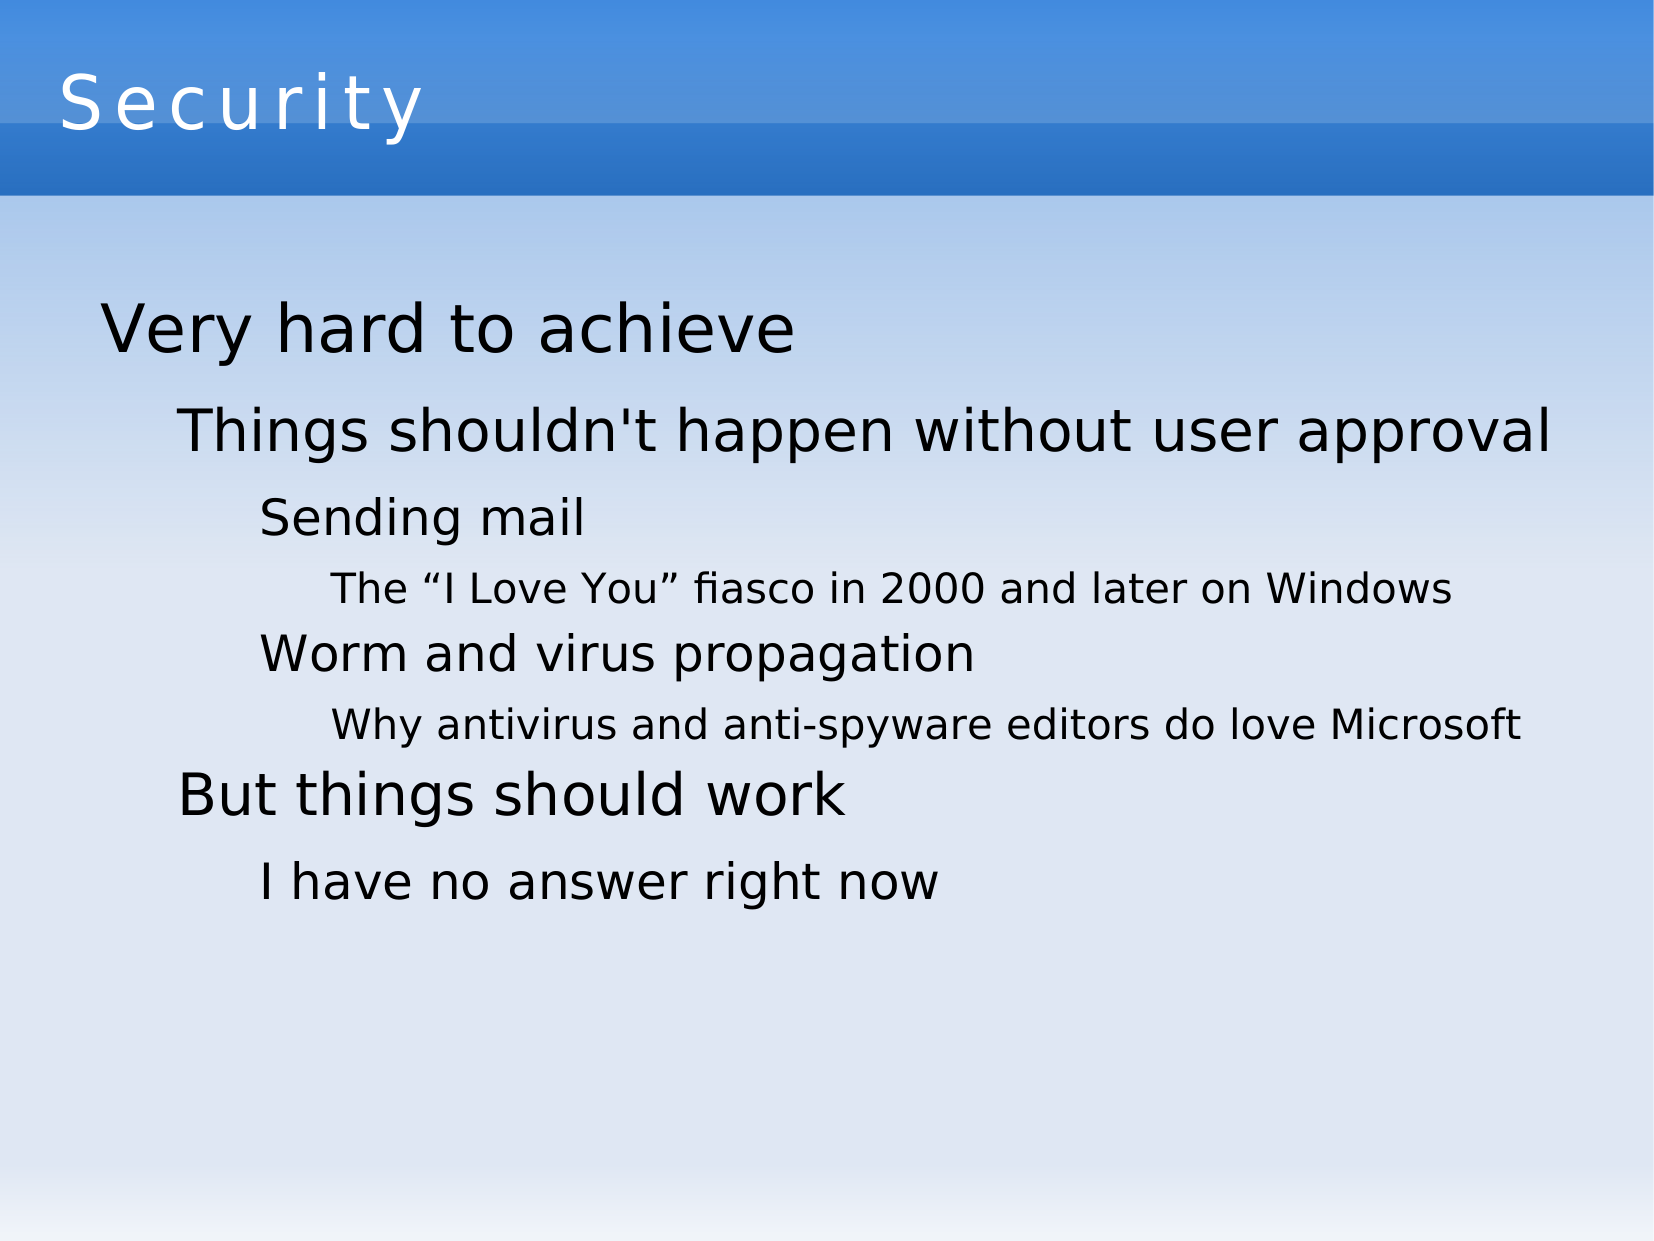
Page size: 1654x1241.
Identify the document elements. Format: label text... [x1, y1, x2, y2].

picture [0, 0, 1654, 1241]
list Very hard to achieve Things shouldn't happen without user approval Sending mail The “I Love You” fiasco in 2000 and later on Windows Worm and virus propagation Why antivirus and anti-spyware editors do love Microsoft But things should work I have no answer right now [82, 290, 1571, 1109]
title Security [59, 29, 1270, 178]
